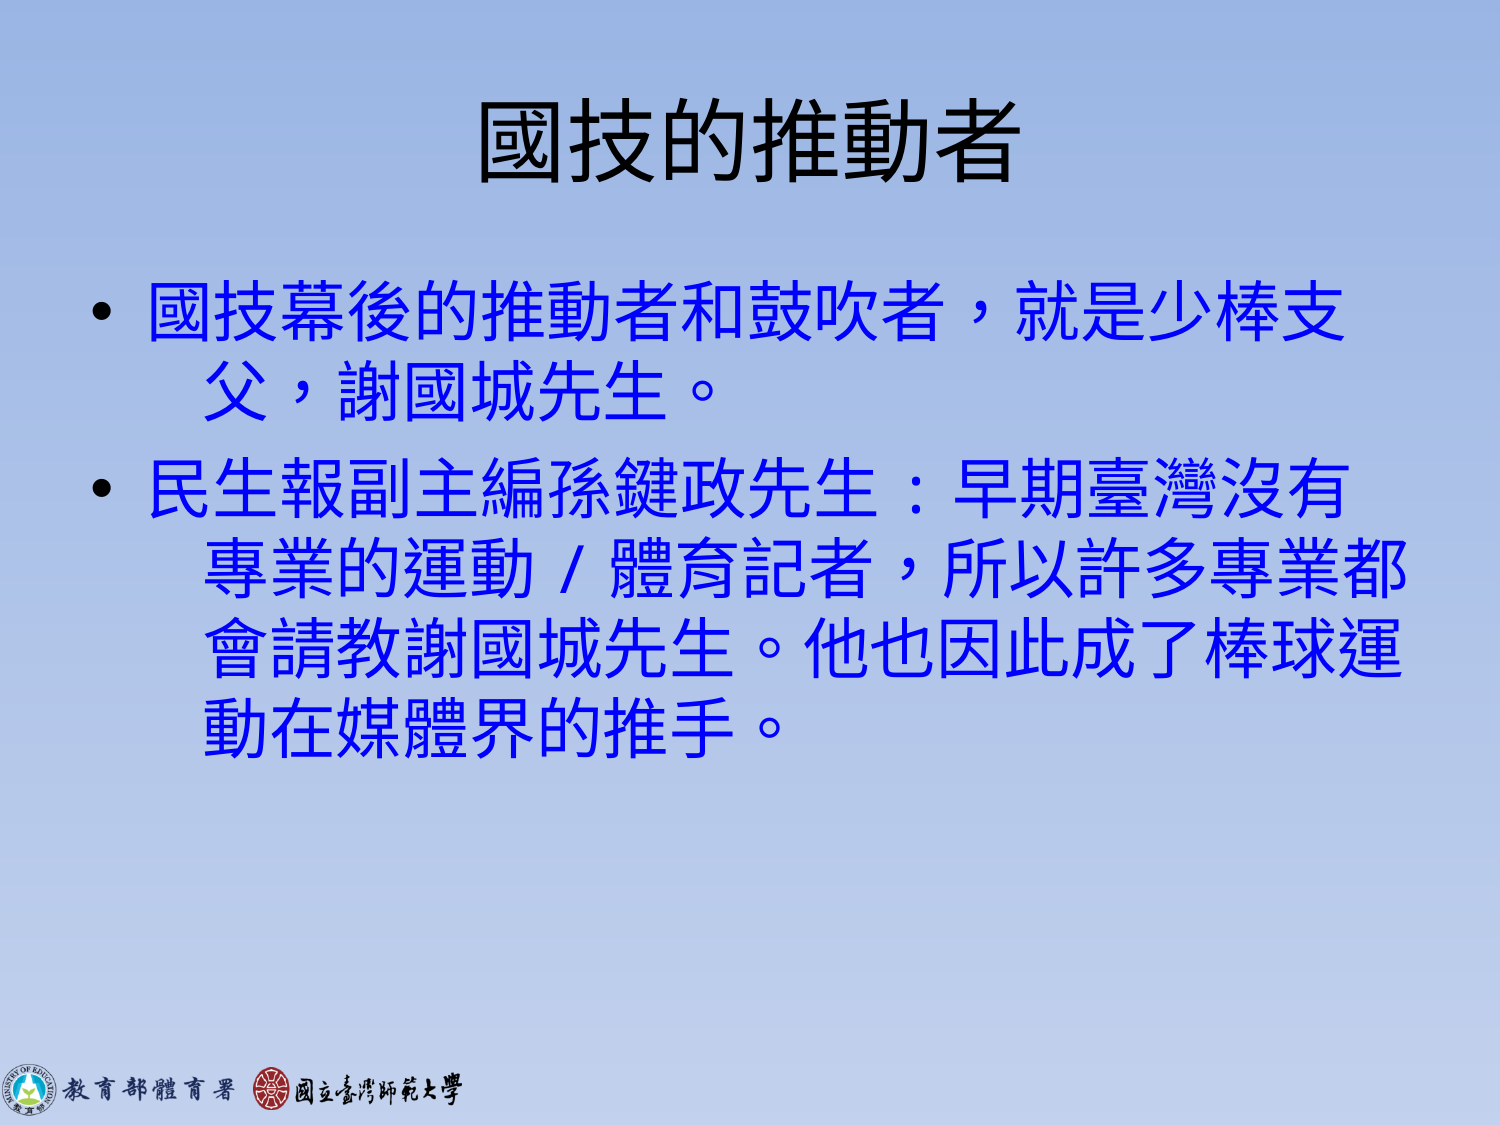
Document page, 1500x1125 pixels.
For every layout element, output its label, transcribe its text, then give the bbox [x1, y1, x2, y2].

title 國技的推動者 [75, 45, 1426, 233]
list 國技幕後的推動者和鼓吹者，就是少棒支父，謝國城先生。 民生報副主編孫鍵政先生:早期臺灣沒有專業的運動/體育記者，所以許多專業都會請教謝國城先生。他也因此成了棒球運動在媒體界的推手。 [75, 262, 1426, 1005]
